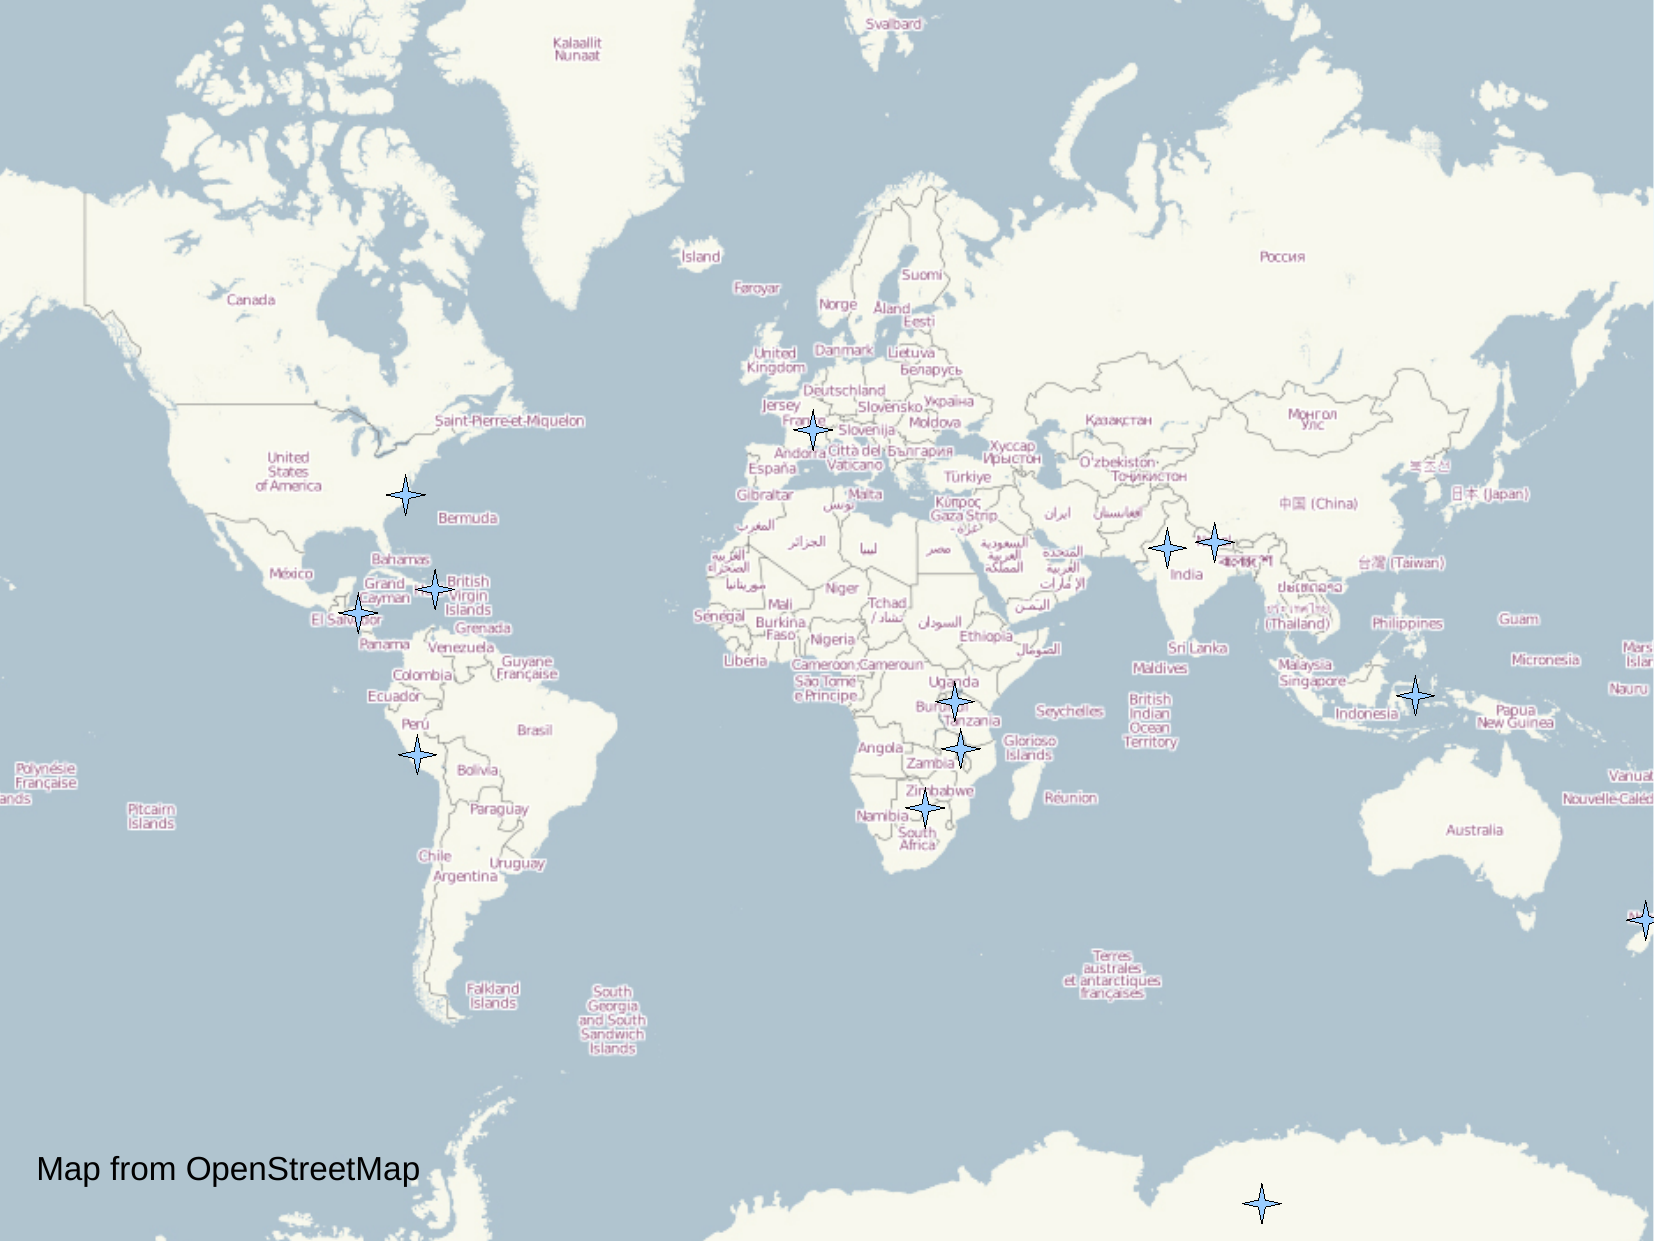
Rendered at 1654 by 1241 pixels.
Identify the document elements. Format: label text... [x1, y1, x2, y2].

text_box [415, 569, 455, 610]
picture [0, 0, 1654, 1241]
text_box [935, 681, 975, 722]
text_box [398, 734, 437, 775]
text_box [905, 787, 945, 829]
text_box [1626, 900, 1654, 941]
text_box [1242, 1183, 1282, 1224]
text_box [386, 474, 426, 516]
text_box [793, 409, 833, 451]
text_box [1195, 522, 1235, 563]
text_box [1396, 675, 1435, 716]
list Map from OpenStreetMap [0, 1150, 602, 1241]
text_box [941, 728, 981, 769]
text_box [1148, 527, 1187, 569]
text_box [338, 592, 378, 634]
